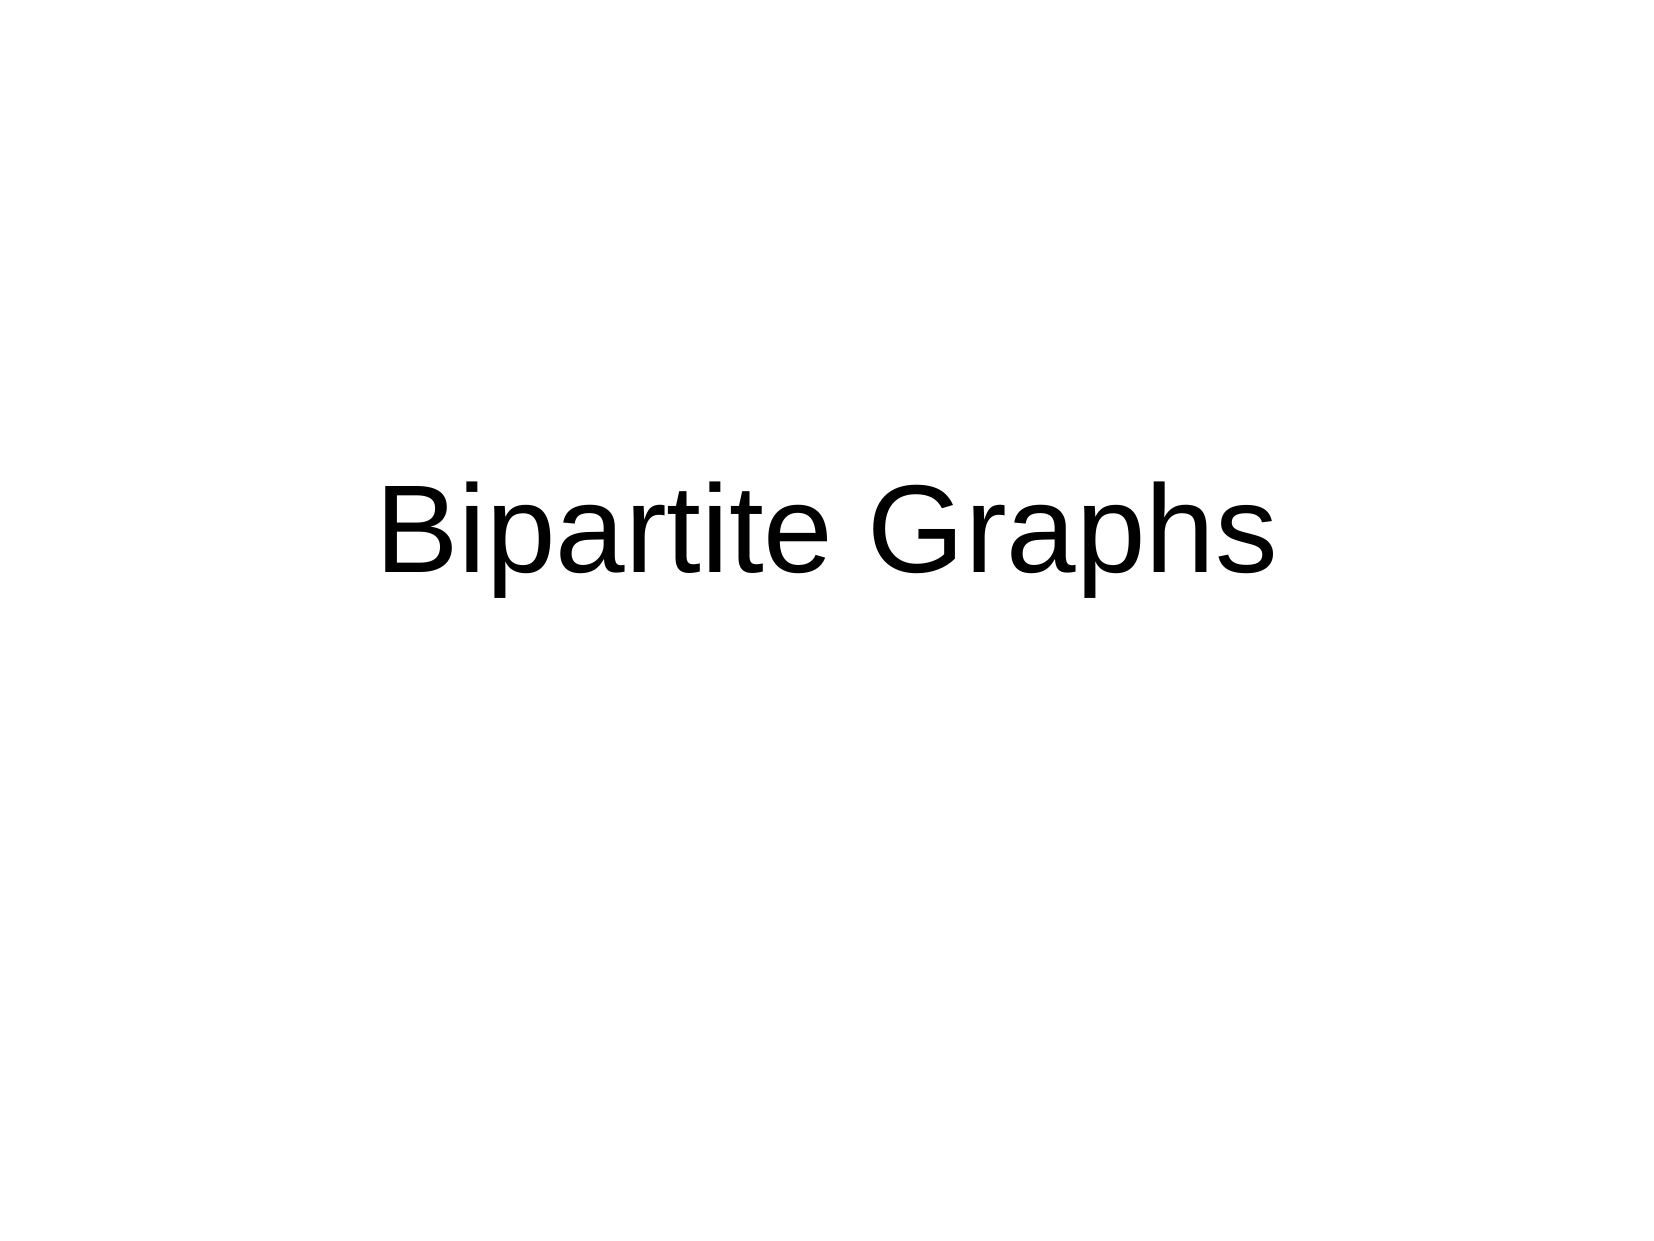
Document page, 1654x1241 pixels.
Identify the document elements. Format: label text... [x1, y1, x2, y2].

subtitle Bipartite Graphs [82, 49, 1571, 1010]
